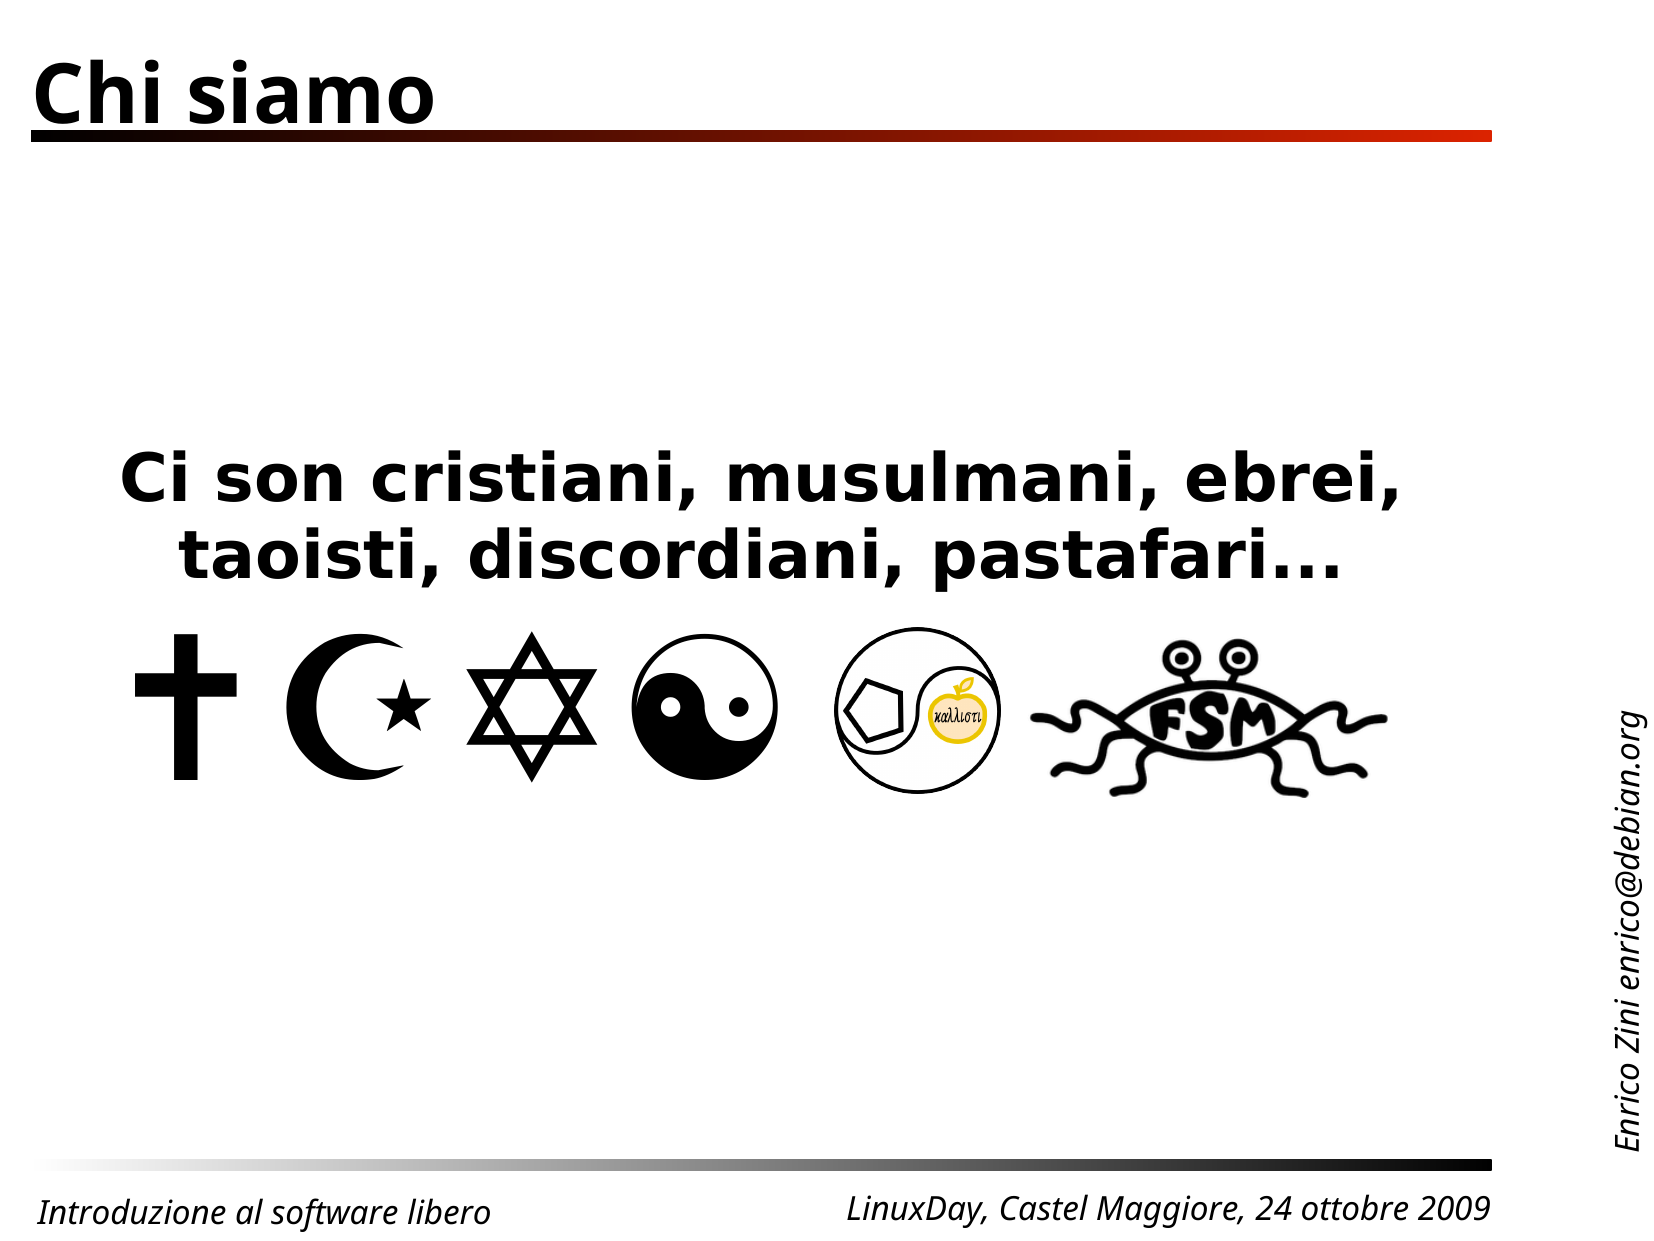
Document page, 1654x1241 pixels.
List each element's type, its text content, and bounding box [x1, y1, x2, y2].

text_box Chi siamo [31, 34, 1438, 168]
picture [834, 627, 1001, 794]
text_box Ci son cristiani, musulmani, ebrei, taoisti, discordiani, pastafari... ✝☪✡☯ [30, 439, 1495, 828]
picture [1027, 637, 1389, 798]
